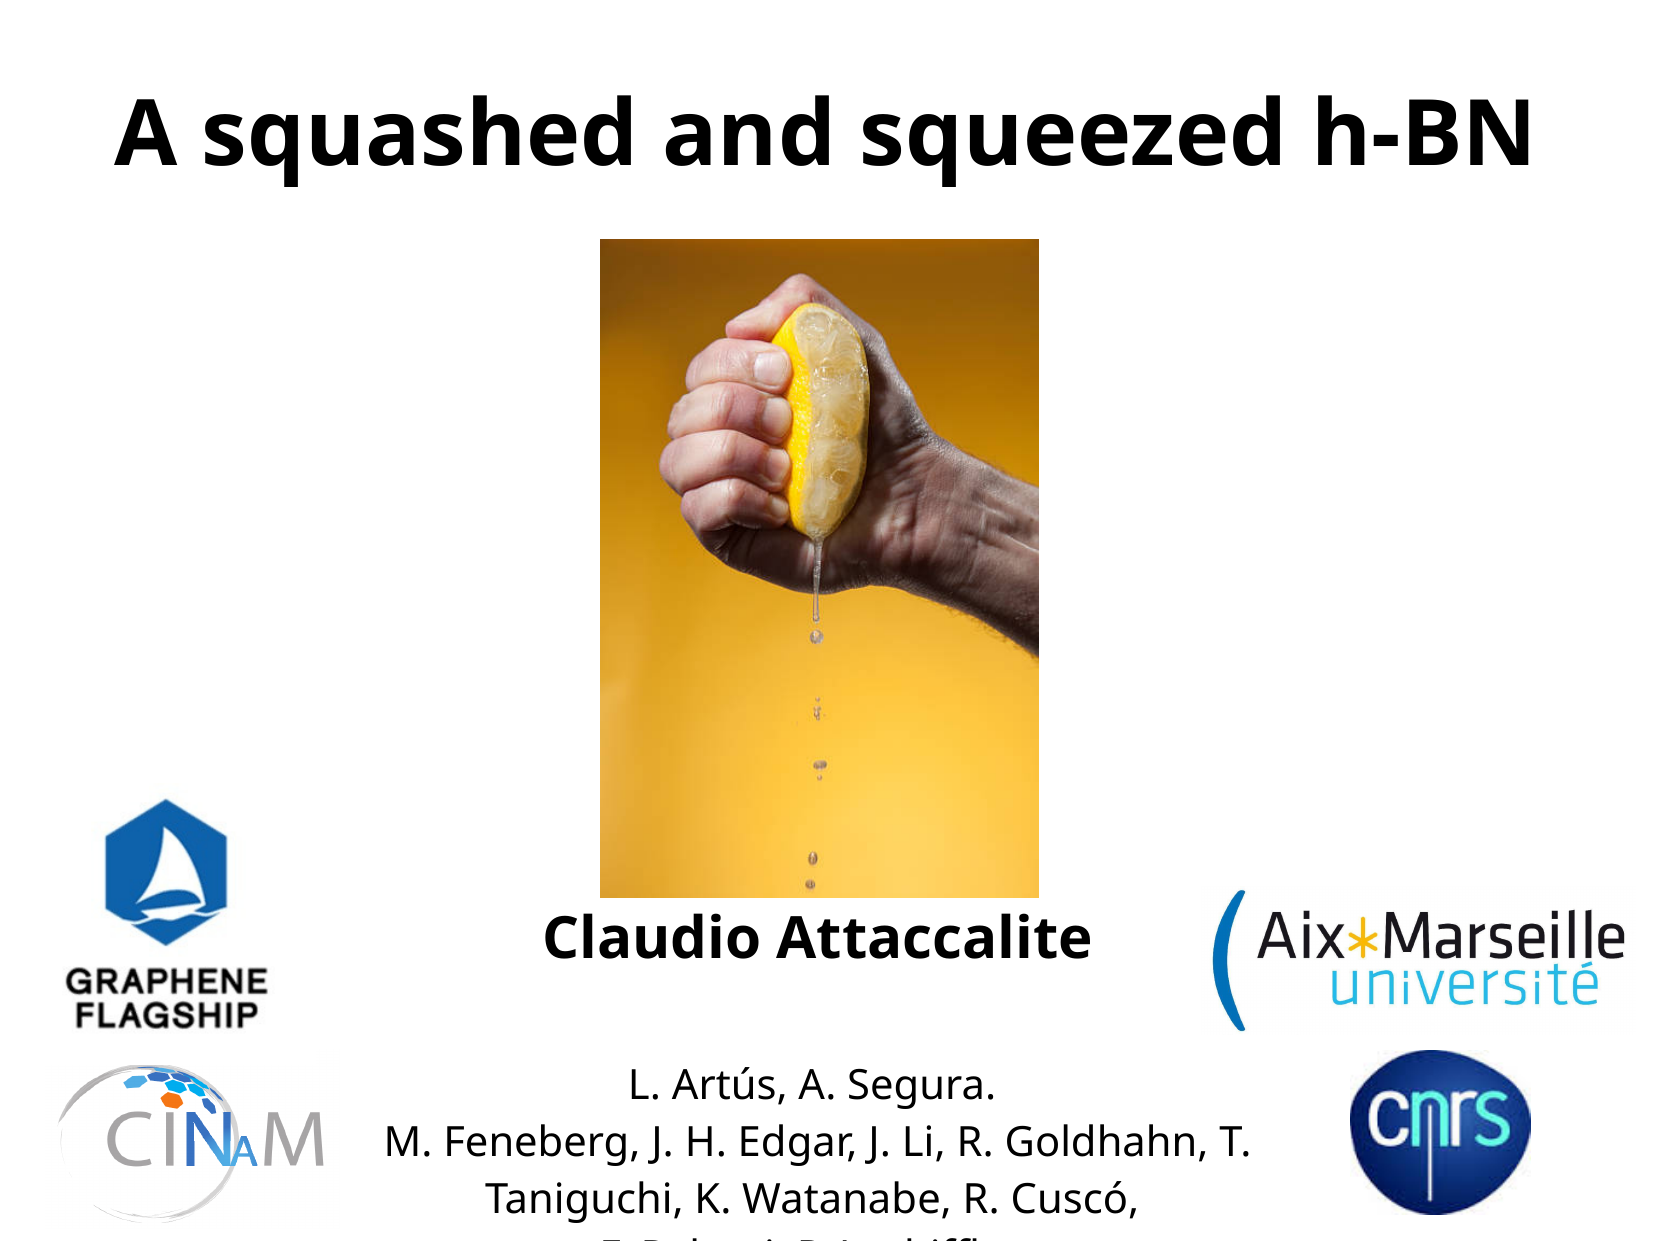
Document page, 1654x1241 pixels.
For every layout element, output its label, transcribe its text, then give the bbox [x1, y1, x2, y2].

picture [14, 764, 340, 1229]
title Claudio Attaccalite L. Artús, A. Segura. M. Feneberg, J. H. Edgar, J. Li, R. Goldhahn, T. Taniguchi, K. Watanabe, R. Cuscó, F. Paleari, P. Lechifflart [375, 915, 1261, 1241]
picture [1201, 886, 1636, 1036]
picture [1350, 1050, 1531, 1216]
picture [600, 239, 1039, 898]
title A squashed and squeezed h-BN [0, 24, 1654, 361]
